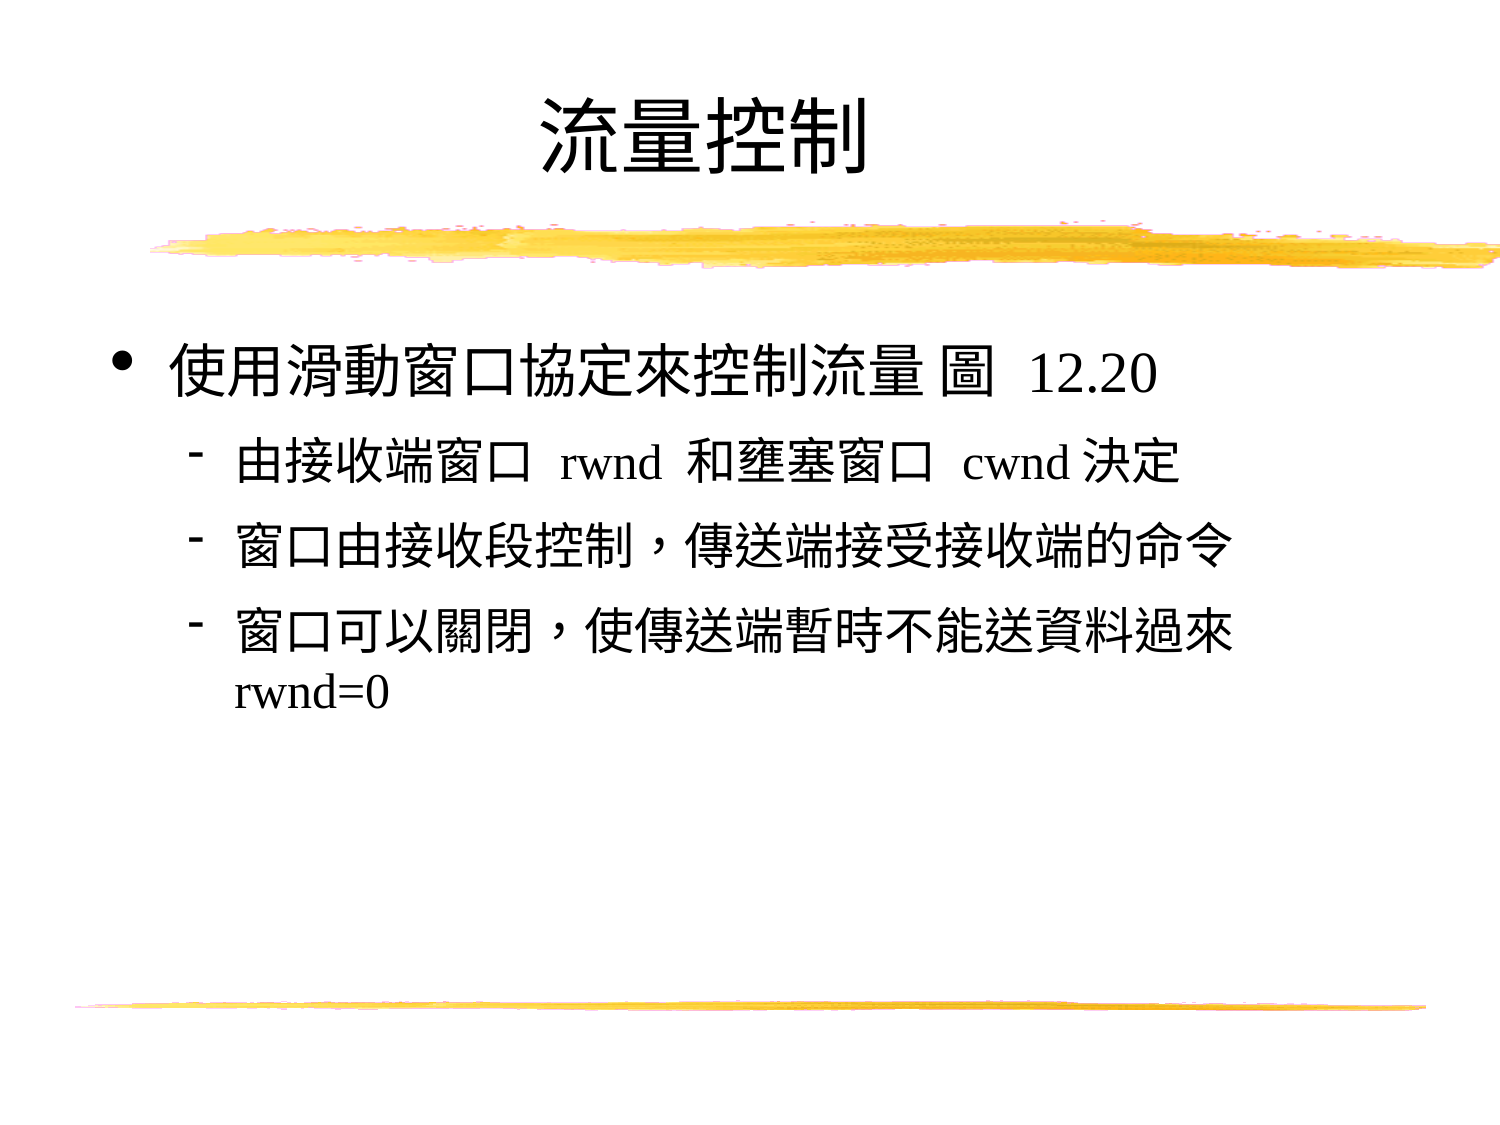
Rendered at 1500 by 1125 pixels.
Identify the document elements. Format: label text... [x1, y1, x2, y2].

title 流量控制 [66, 44, 1342, 218]
picture [150, 215, 1500, 279]
list 使用滑動窗口協定來控制流量 圖 12.20 由接收端窗口 rwnd 和壅塞窗口 cwnd決定 窗口由接收段控制，傳送端接受接收端的命令 窗口可以關閉，使傳送端暫時不能送資料過來 rwnd=0 [112, 324, 1388, 986]
picture [75, 999, 1426, 1013]
